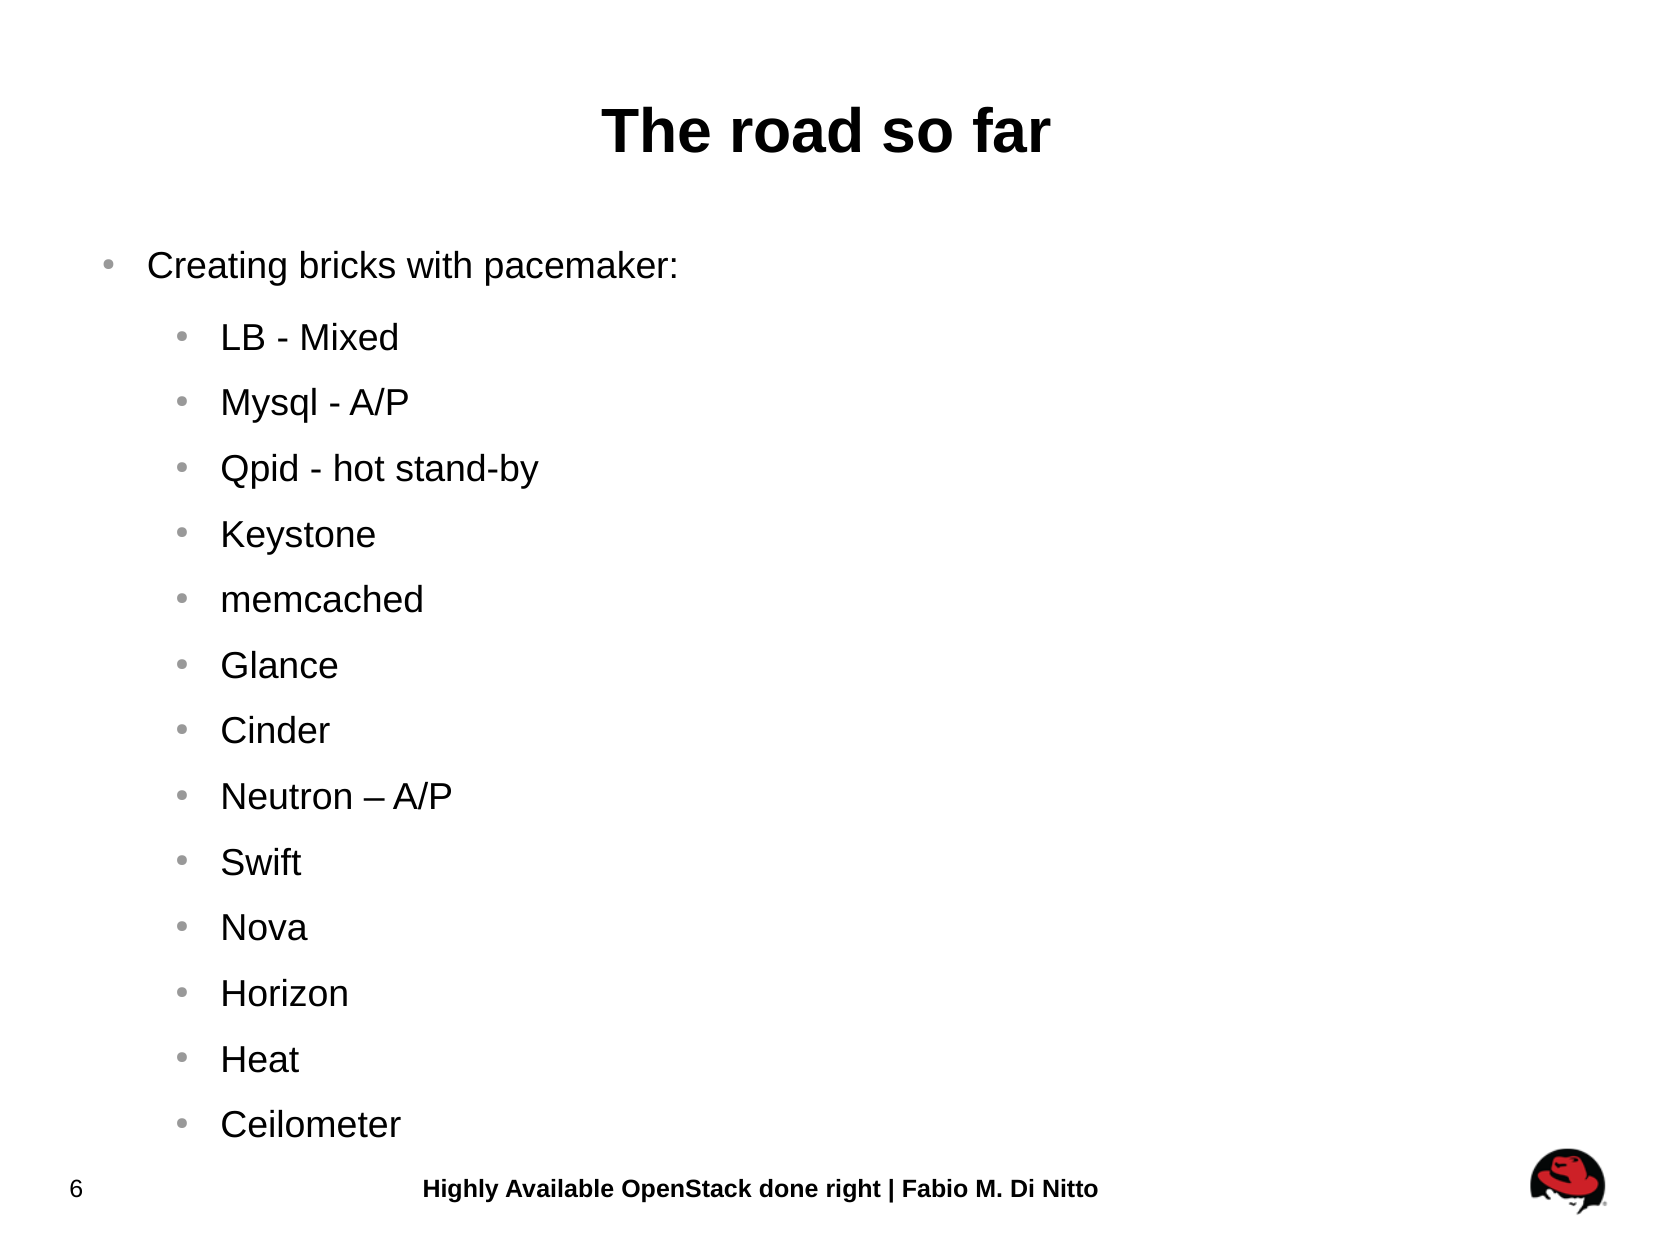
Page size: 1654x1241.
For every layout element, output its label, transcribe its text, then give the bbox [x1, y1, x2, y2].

title The road so far [82, 37, 1571, 226]
picture [1529, 1146, 1613, 1224]
list Creating bricks with pacemaker: LB - Mixed Mysql - A/P Qpid - hot stand-by Keystone memcached Glance Cinder Neutron – A/P Swift Nova Horizon Heat Ceilometer [86, 244, 1576, 1146]
